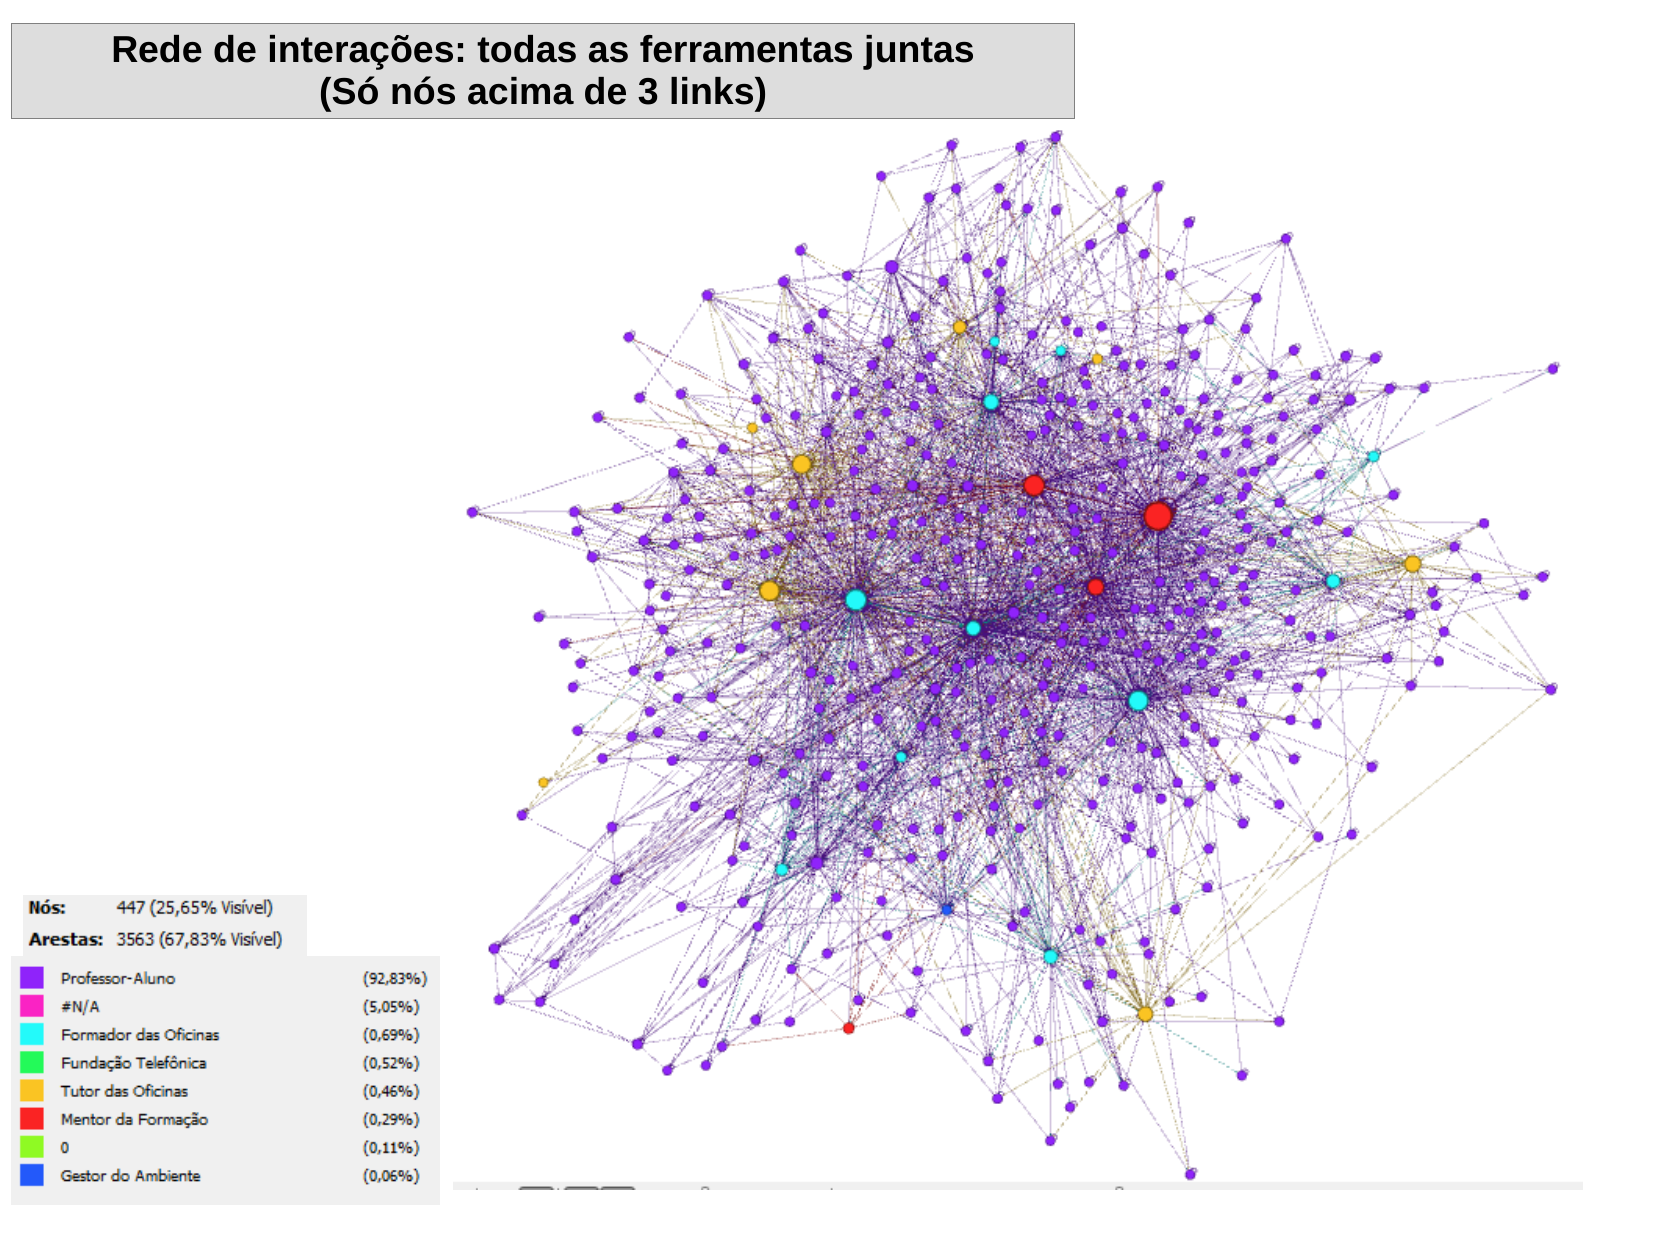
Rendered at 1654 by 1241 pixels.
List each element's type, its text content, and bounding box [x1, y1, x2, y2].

picture [11, 895, 440, 1205]
text_box Rede de interações: todas as ferramentas juntas (Só nós acima de 3 links) [11, 23, 1075, 119]
picture [453, 129, 1583, 1190]
